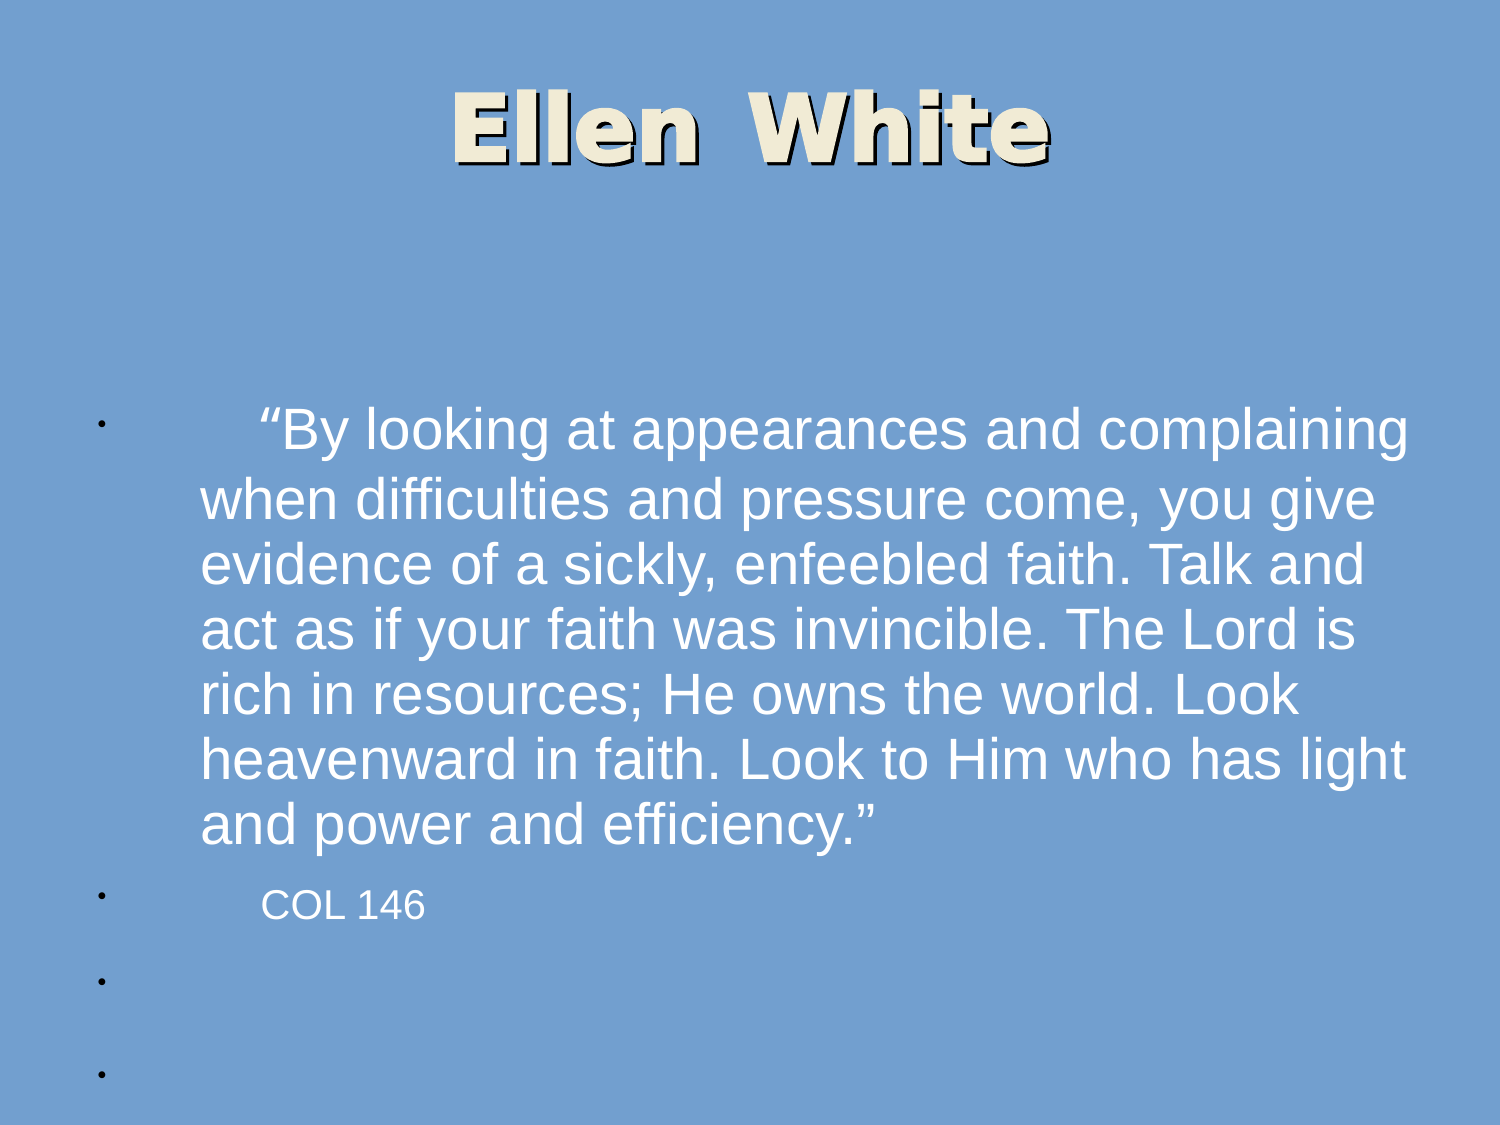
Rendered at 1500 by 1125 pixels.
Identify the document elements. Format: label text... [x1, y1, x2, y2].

list “By looking at appearances and complaining when difficulties and pressure come, you give evidence of a sickly, enfeebled faith. Talk and act as if your faith was invincible. The Lord is rich in resources; He owns the world. Look heavenward in faith. Look to Him who has light and power and efficiency.” COL 146 [75, 387, 1426, 1125]
title Ellen White [75, 44, 1426, 233]
